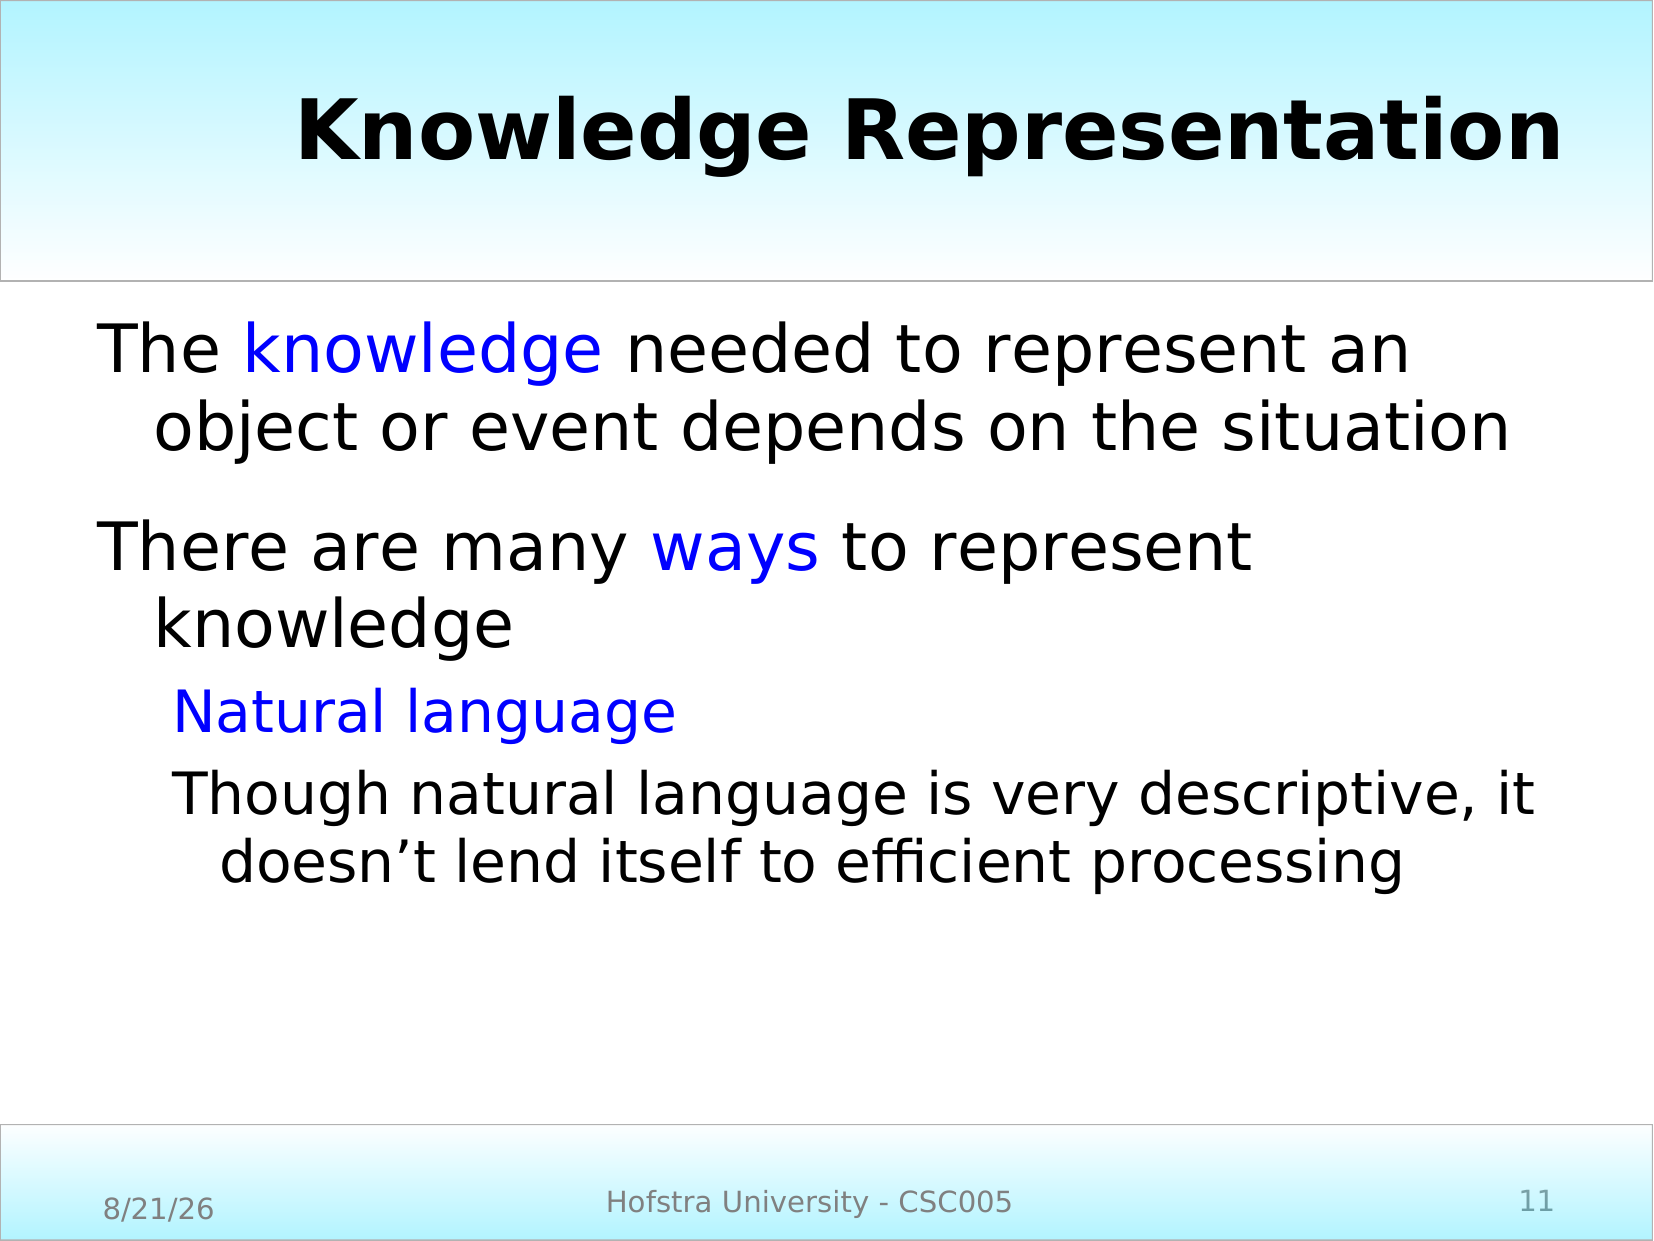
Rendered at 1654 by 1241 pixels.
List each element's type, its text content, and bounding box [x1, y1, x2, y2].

list The knowledge needed to represent an object or event depends on the situation There are many ways to represent knowledge Natural language Though natural language is very descriptive, it doesn’t lend itself to efficient processing [82, 303, 1571, 1148]
title Knowledge Representation [247, 12, 1612, 250]
